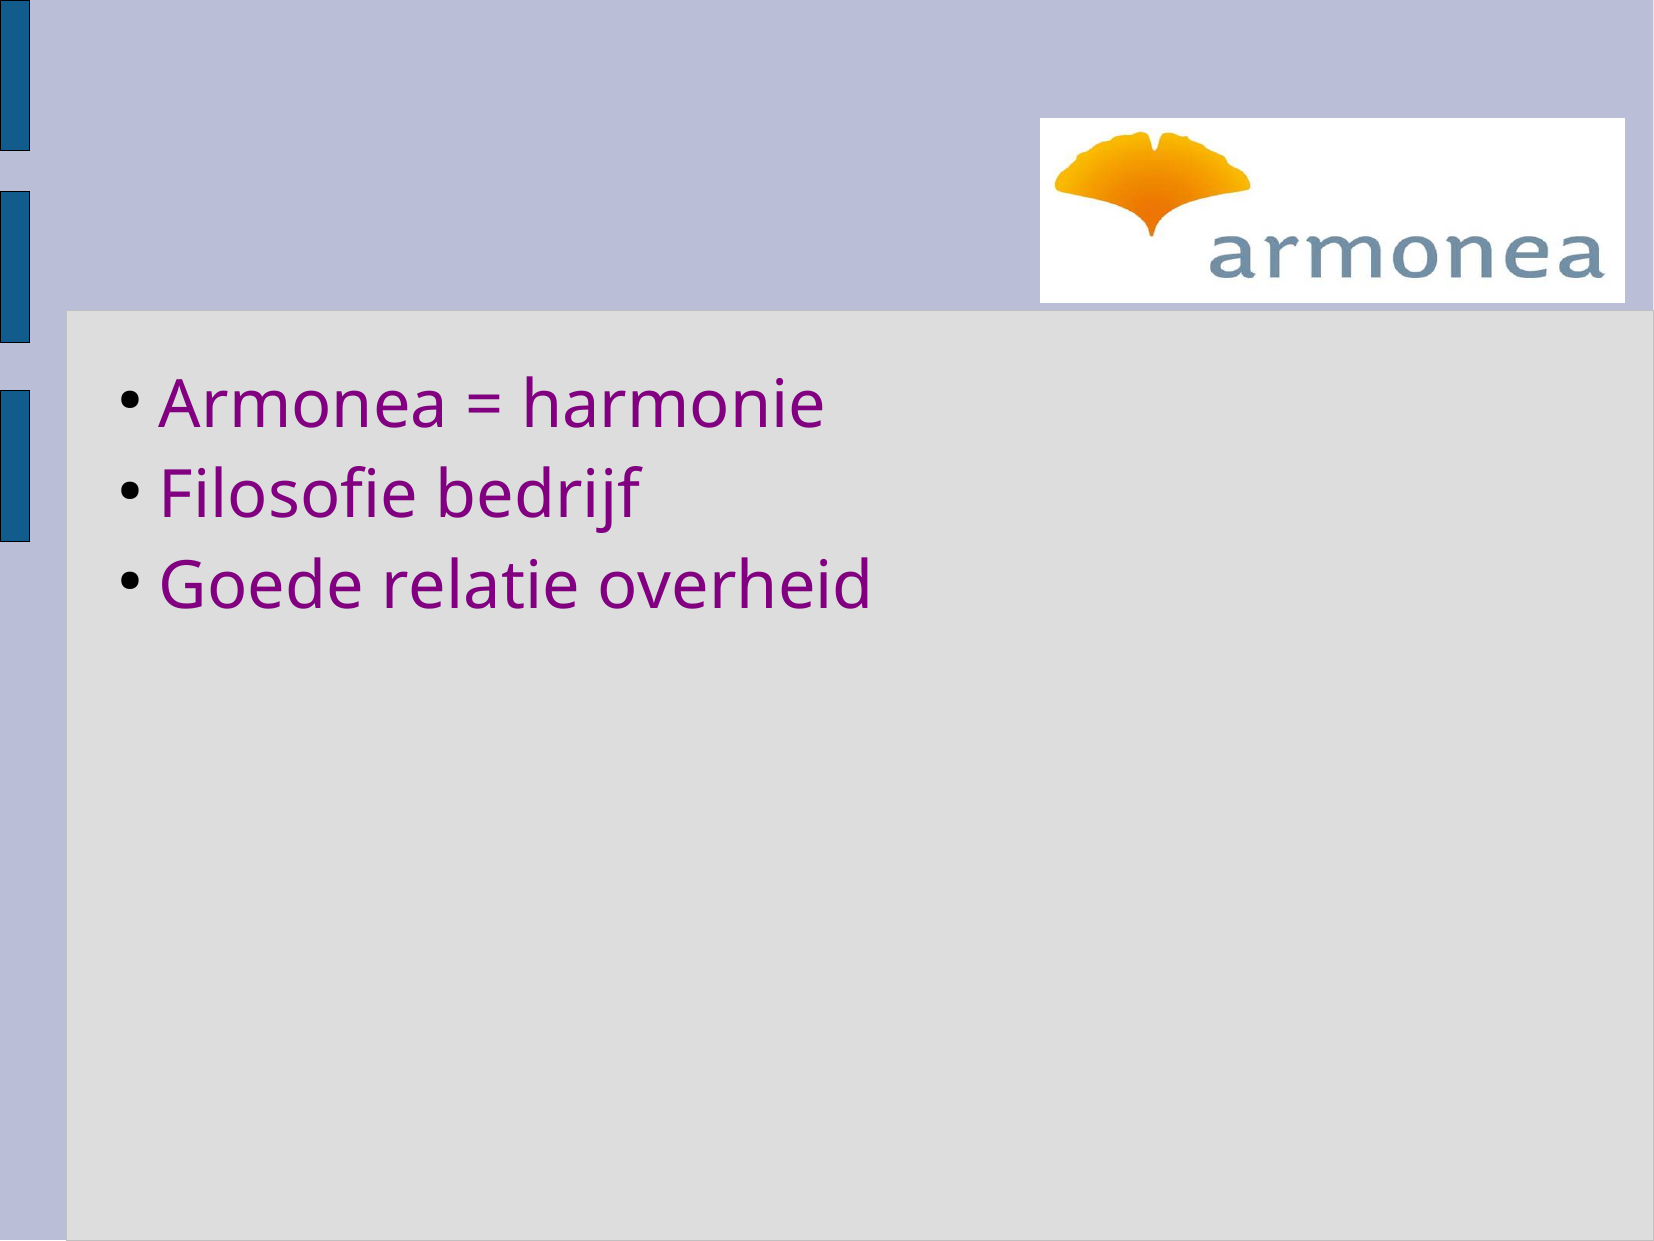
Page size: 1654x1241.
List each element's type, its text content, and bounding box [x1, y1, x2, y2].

subtitle Armonea = harmonie Filosofie bedrijf Goede relatie overheid [118, 177, 1558, 973]
picture [1040, 118, 1625, 303]
